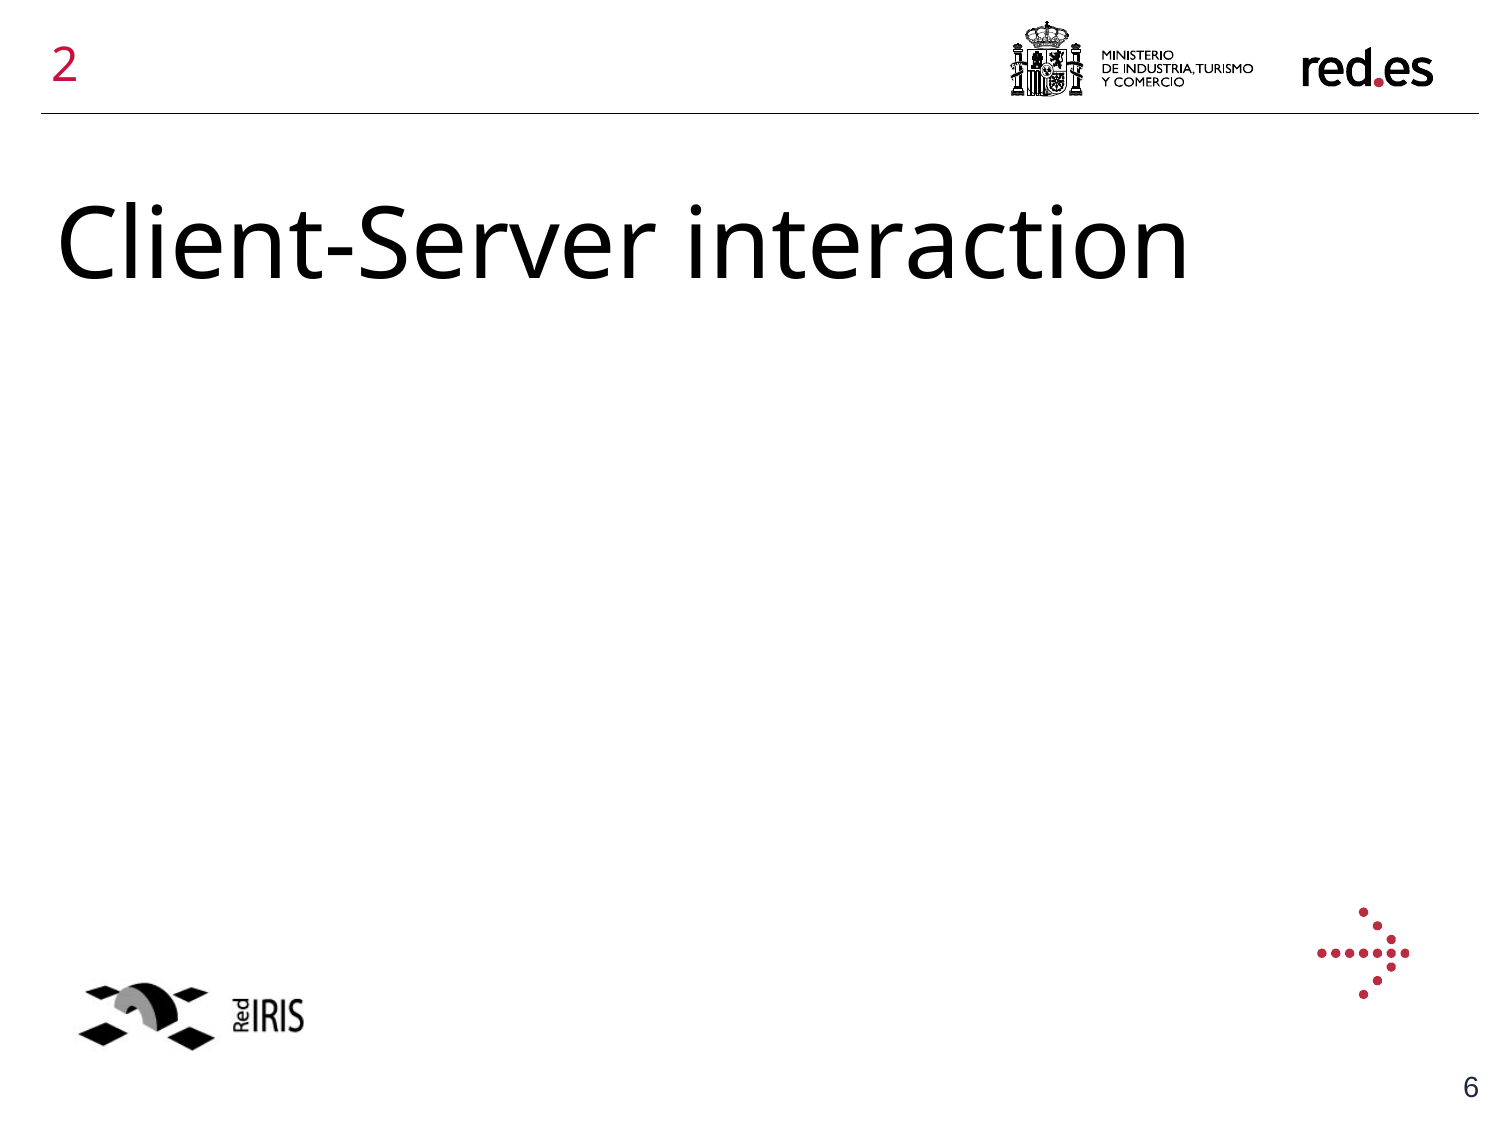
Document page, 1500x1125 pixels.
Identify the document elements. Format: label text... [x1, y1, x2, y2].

text_box 2 [36, 22, 94, 103]
picture [64, 969, 322, 1059]
text_box Client-Server interaction [41, 183, 1239, 309]
picture [1307, 888, 1417, 1009]
